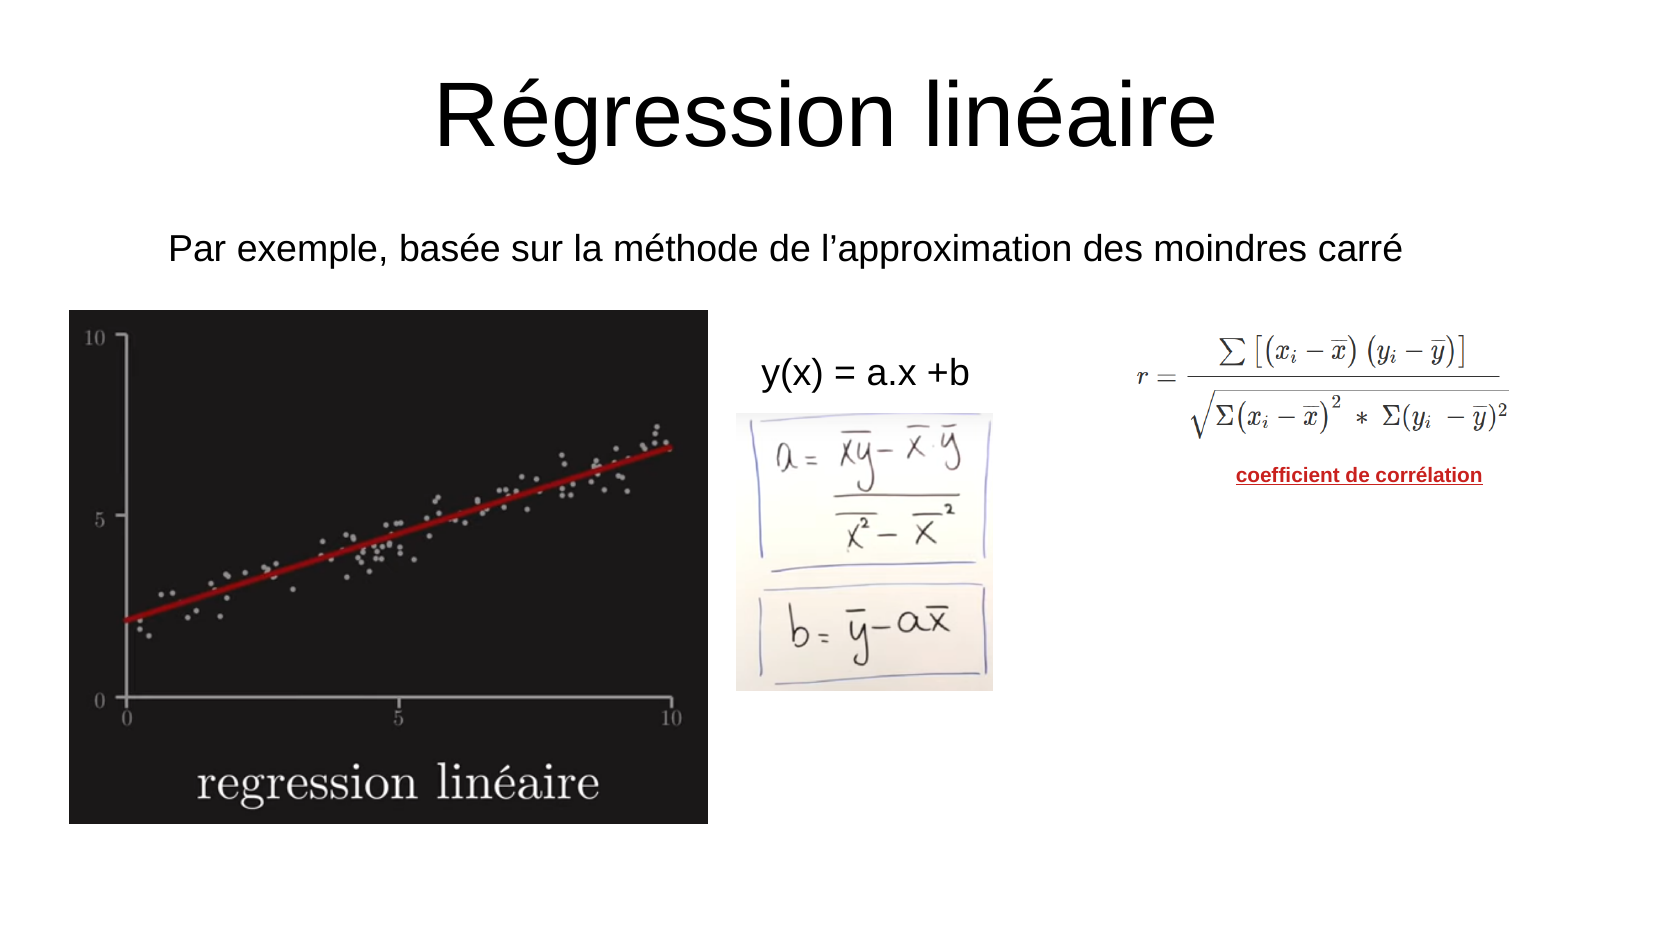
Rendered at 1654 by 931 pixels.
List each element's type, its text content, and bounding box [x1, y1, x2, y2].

picture [69, 310, 708, 824]
text_box Par exemple, basée sur la méthode de l’approximation des moindres carré [153, 219, 1419, 277]
text_box y(x) = a.x +b [746, 344, 985, 402]
text_box coefficient de corrélation [1221, 456, 1498, 495]
title Régression linéaire [82, 37, 1571, 193]
picture [736, 413, 993, 692]
picture [1122, 317, 1517, 449]
